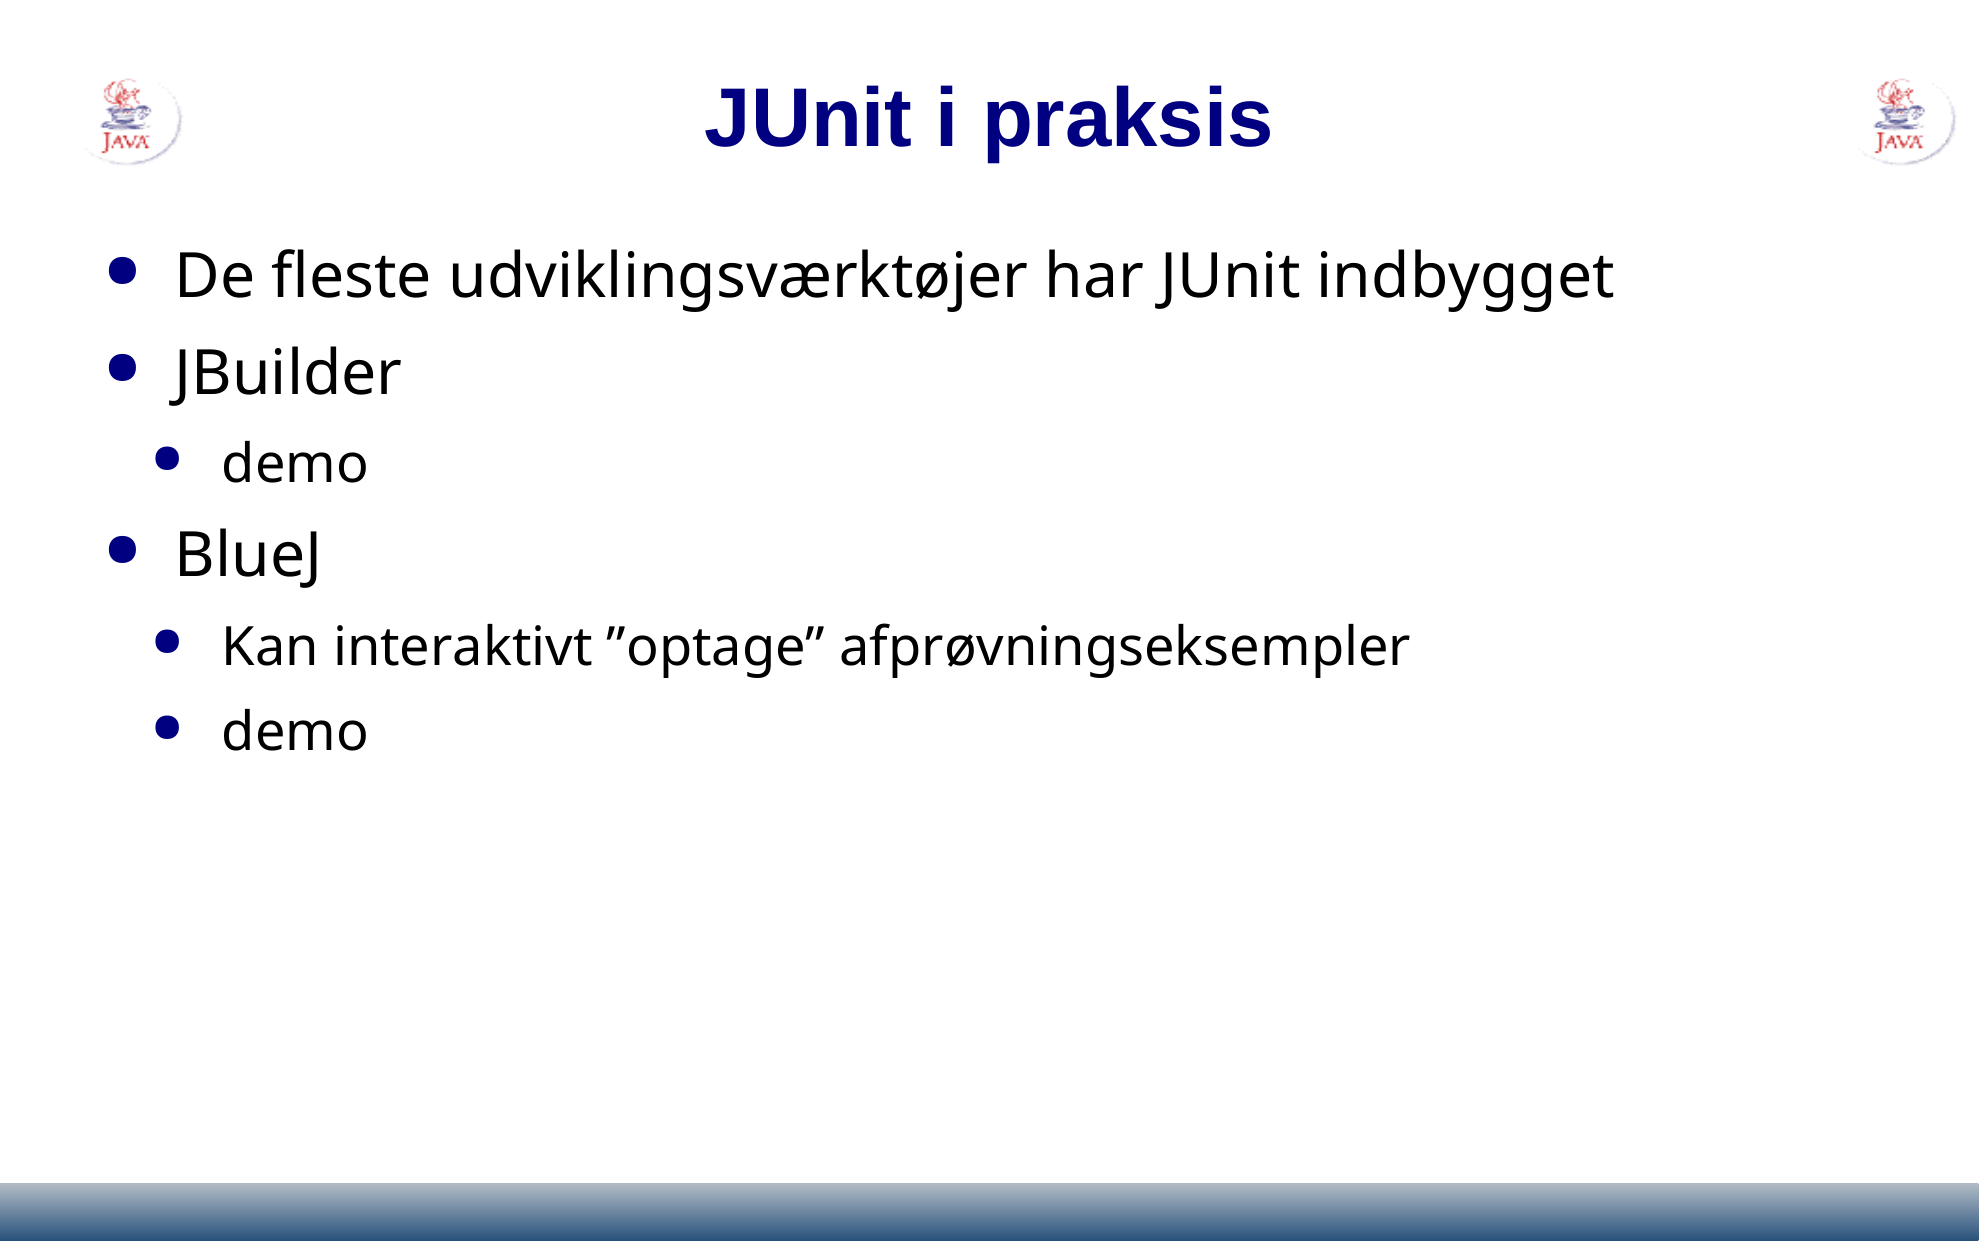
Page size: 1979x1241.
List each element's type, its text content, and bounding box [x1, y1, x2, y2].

list De fleste udviklingsværktøjer har JUnit indbygget JBuilder demo BlueJ Kan interaktivt ”optage” afprøvningseksempler demo [92, 230, 1881, 1183]
picture [1853, 71, 1961, 169]
picture [69, 71, 126, 169]
title JUnit i praksis [126, 14, 1853, 222]
